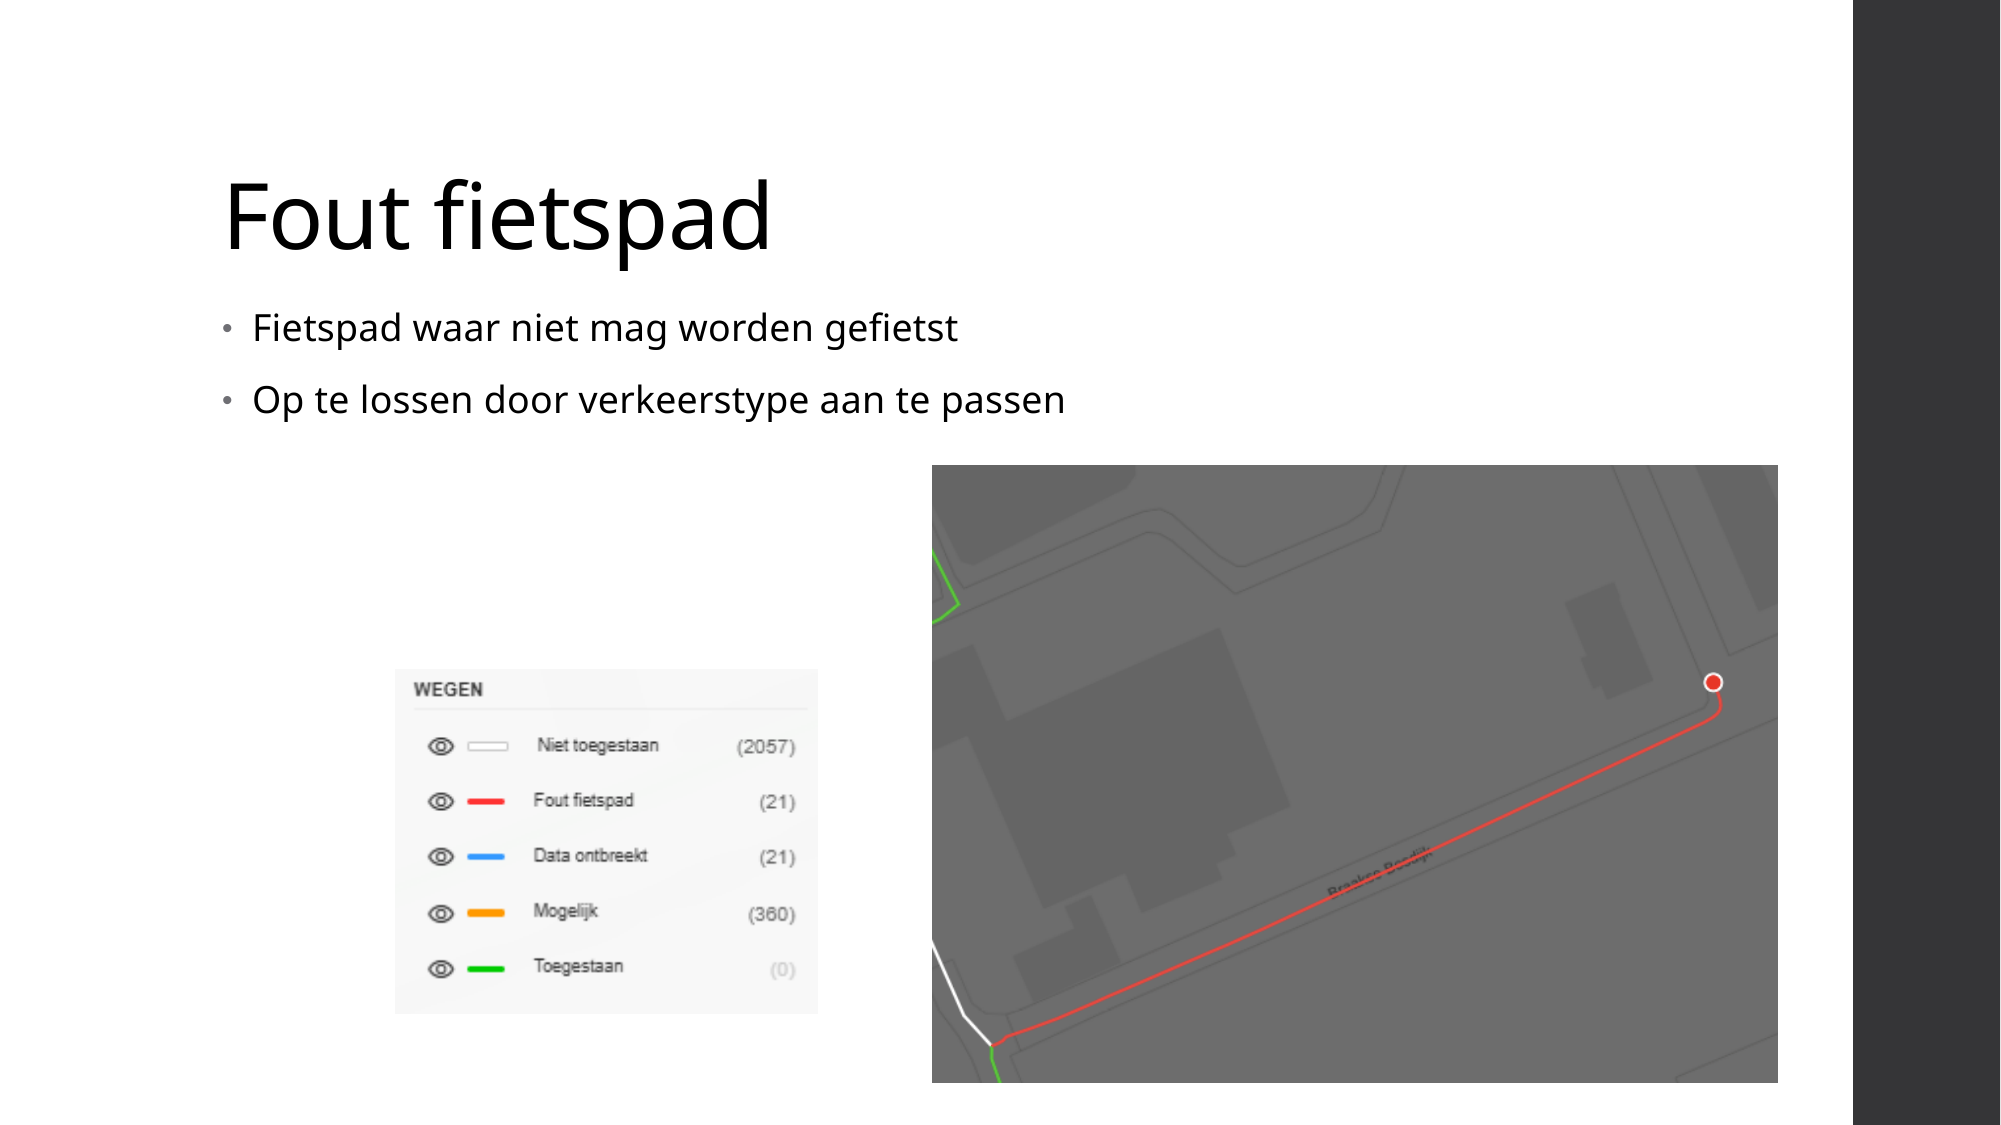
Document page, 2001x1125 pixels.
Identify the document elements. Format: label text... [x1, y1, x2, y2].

list Fietspad waar niet mag worden gefietst Op te lossen door verkeerstype aan te passen [206, 299, 1617, 1014]
picture [395, 670, 818, 1014]
picture [932, 465, 1778, 1083]
title Fout fietspad [206, 60, 1797, 278]
